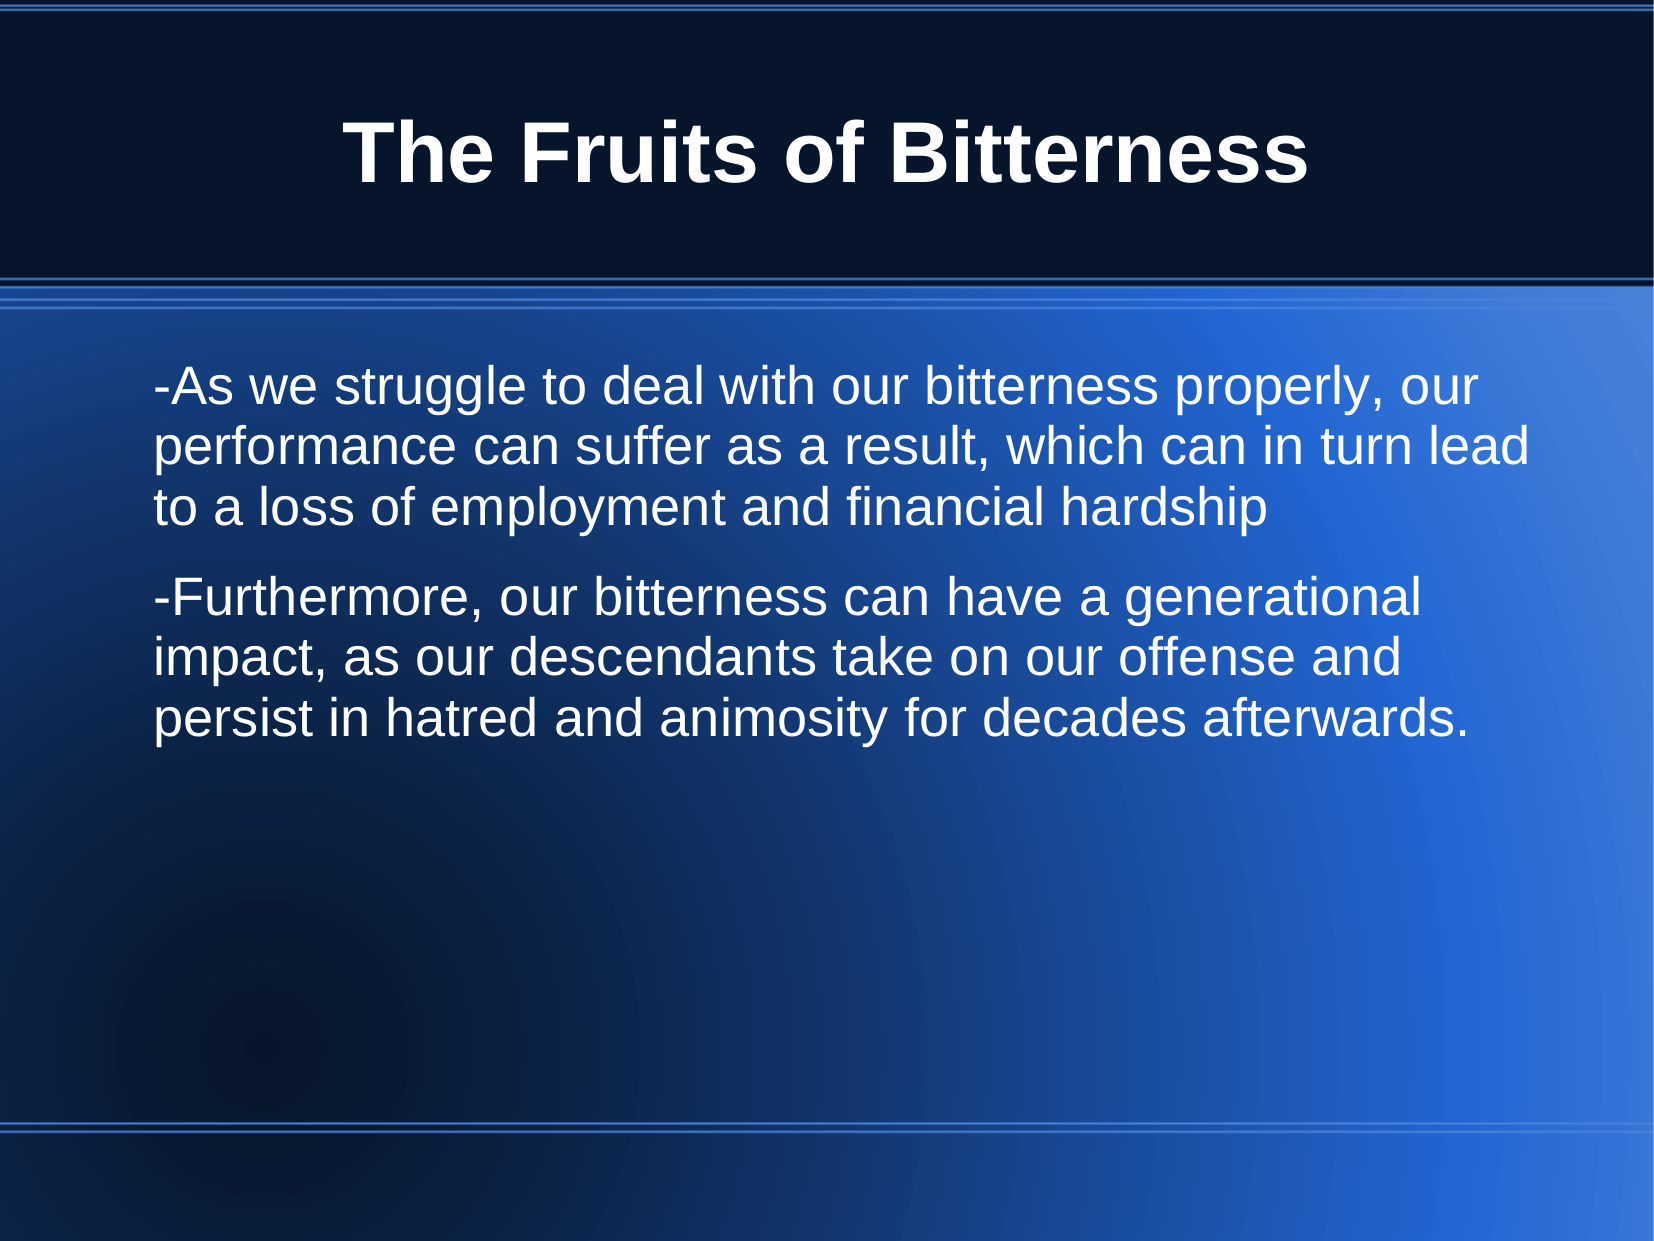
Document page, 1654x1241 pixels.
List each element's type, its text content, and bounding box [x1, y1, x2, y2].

list -As we struggle to deal with our bitterness properly, our performance can suffer as a result, which can in turn lead to a loss of employment and financial hardship -Furthermore, our bitterness can have a generational impact, as our descendants take on our offense and persist in hatred and animosity for decades afterwards. [82, 355, 1571, 1086]
picture [0, 0, 1654, 1241]
title The Fruits of Bitterness [82, 49, 1571, 257]
